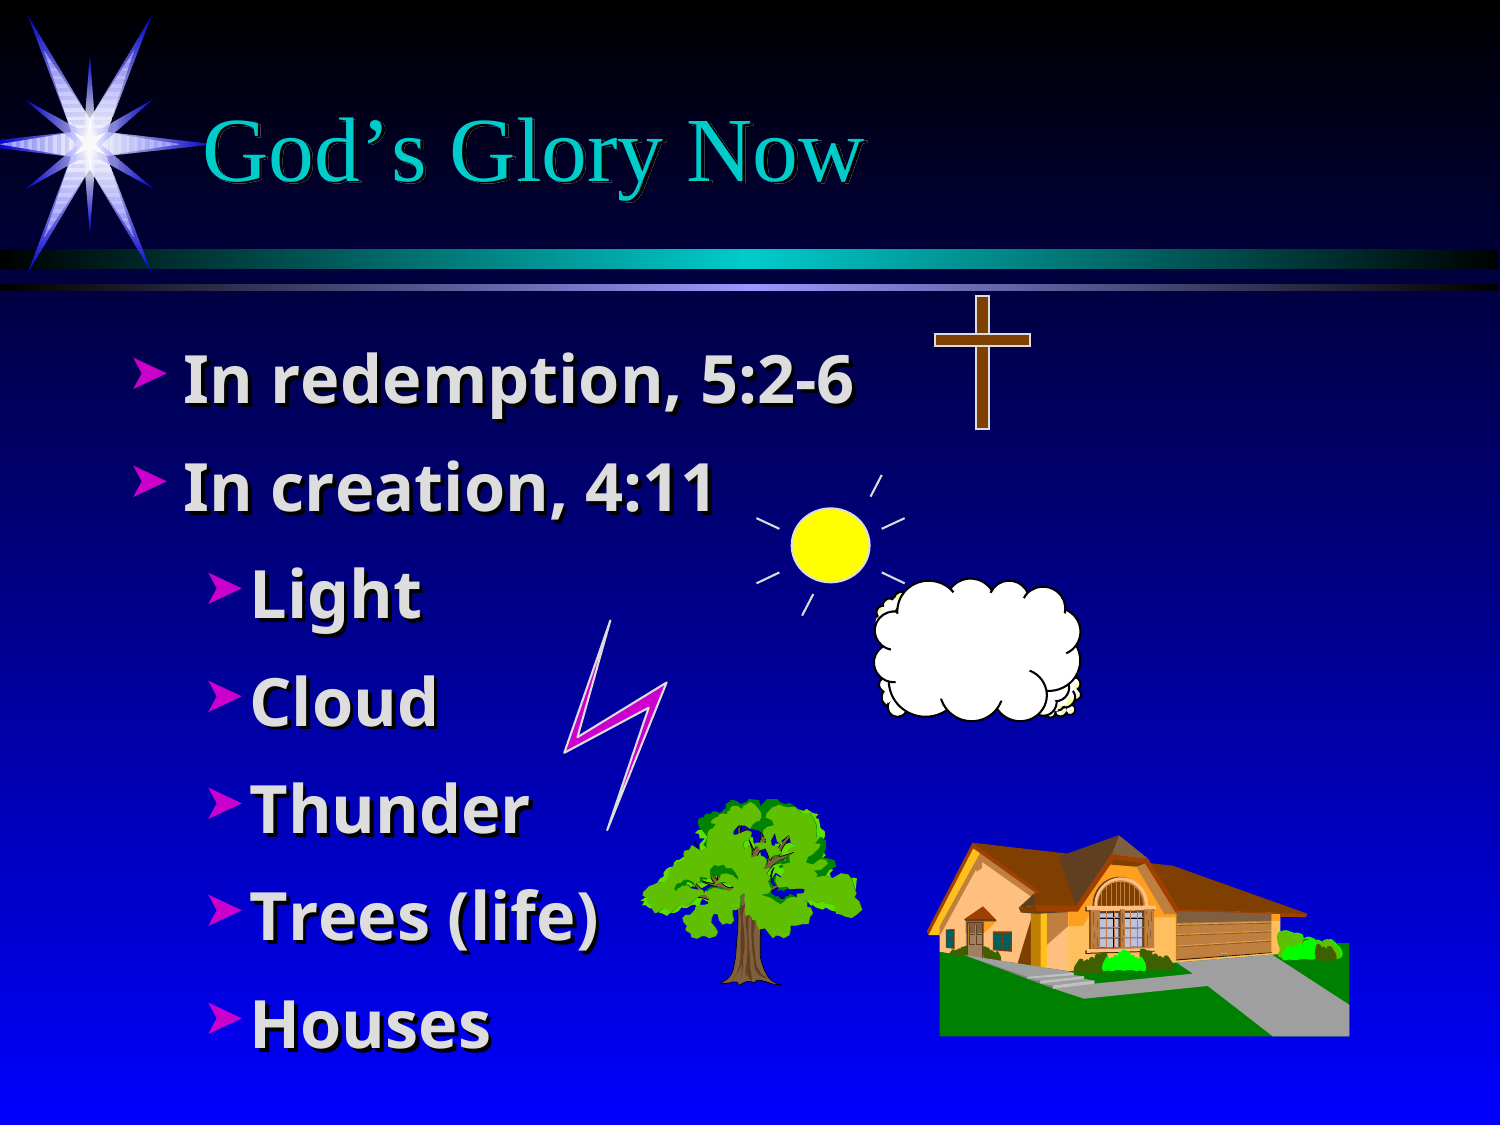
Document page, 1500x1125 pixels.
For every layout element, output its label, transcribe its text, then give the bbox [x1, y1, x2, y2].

text_box [874, 578, 1082, 722]
text_box [791, 508, 870, 583]
text_box [564, 620, 667, 831]
chart [640, 799, 863, 987]
list In redemption, 5:2-6 In creation, 4:11 Light Cloud Thunder Trees (life) Houses [112, 324, 963, 1001]
title God’s Glory Now [187, 56, 1463, 244]
text_box [935, 296, 1030, 429]
chart [927, 835, 1350, 1037]
